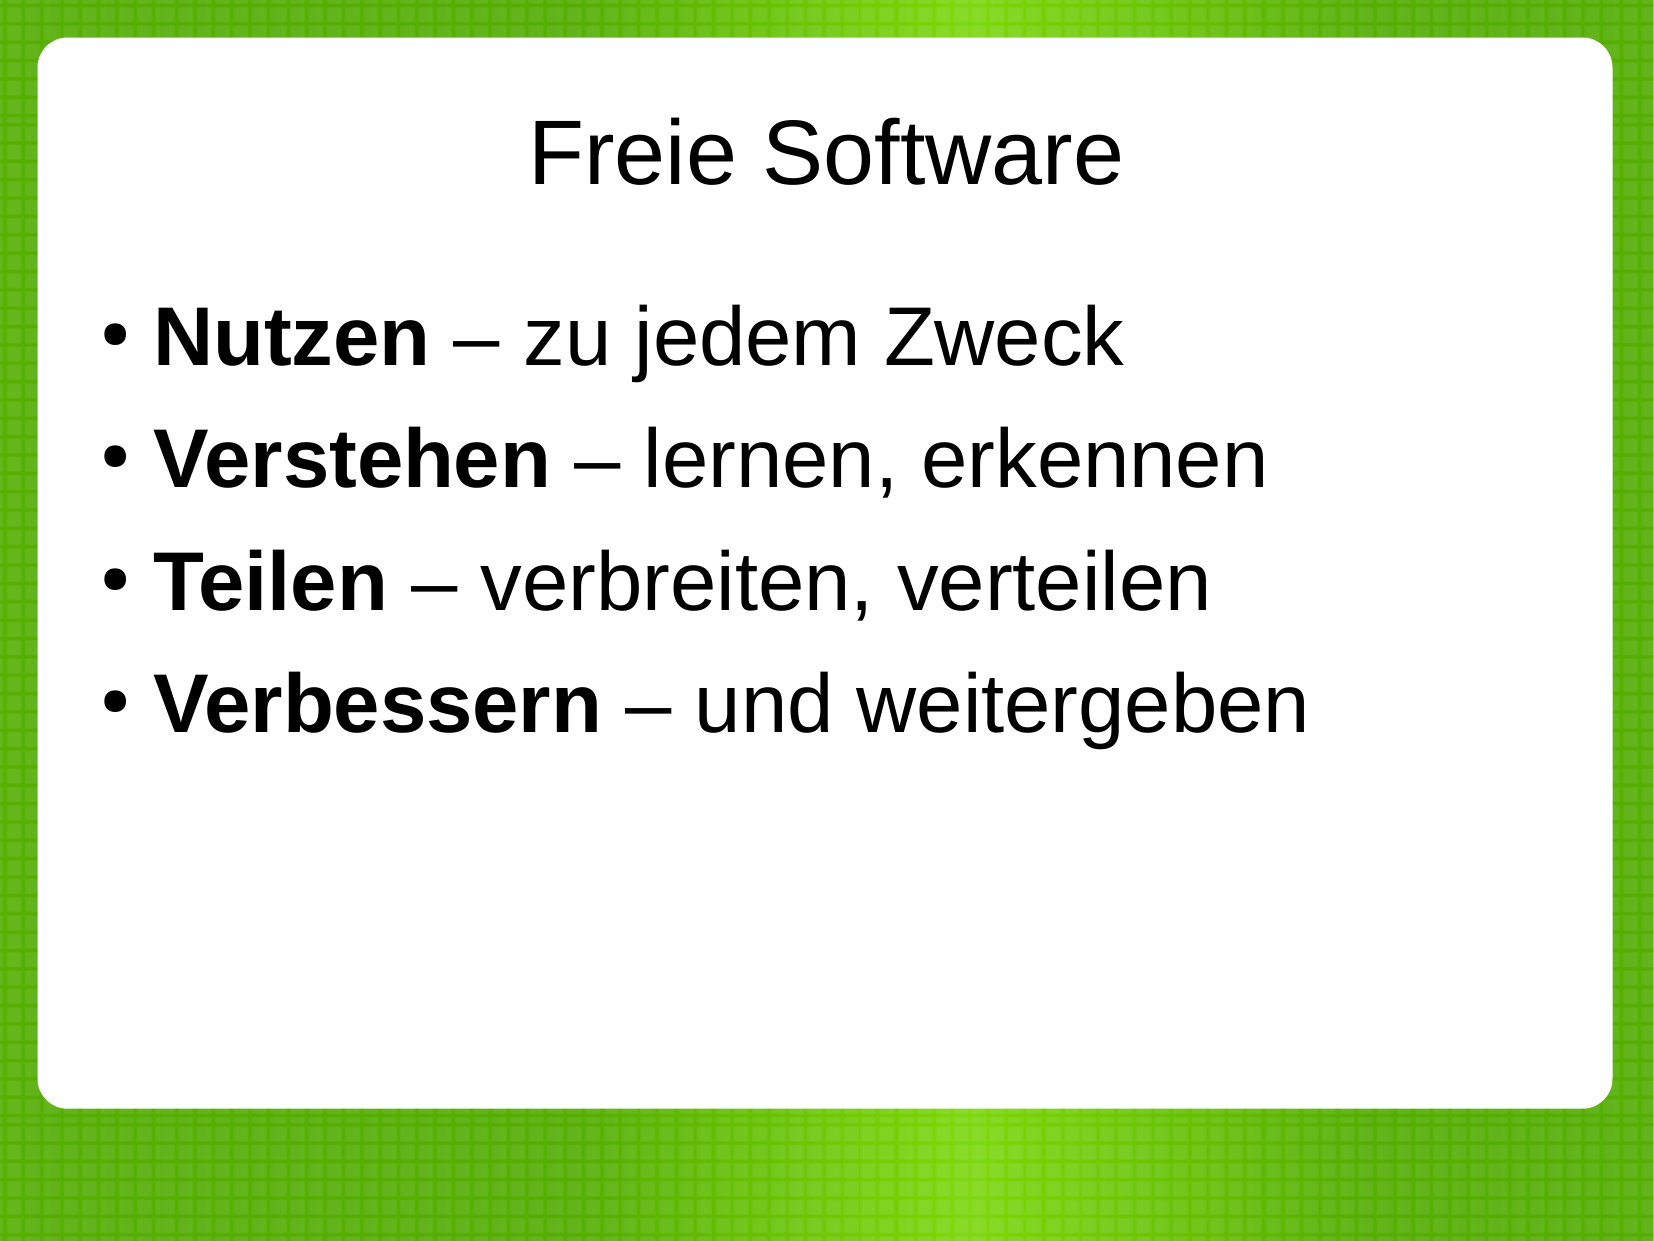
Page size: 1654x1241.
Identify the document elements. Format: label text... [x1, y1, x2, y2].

list Nutzen – zu jedem Zweck Verstehen – lernen, erkennen Teilen – verbreiten, verteilen Verbessern – und weitergeben [82, 290, 1571, 1109]
title Freie Software [82, 49, 1571, 257]
picture [0, 0, 1654, 1241]
